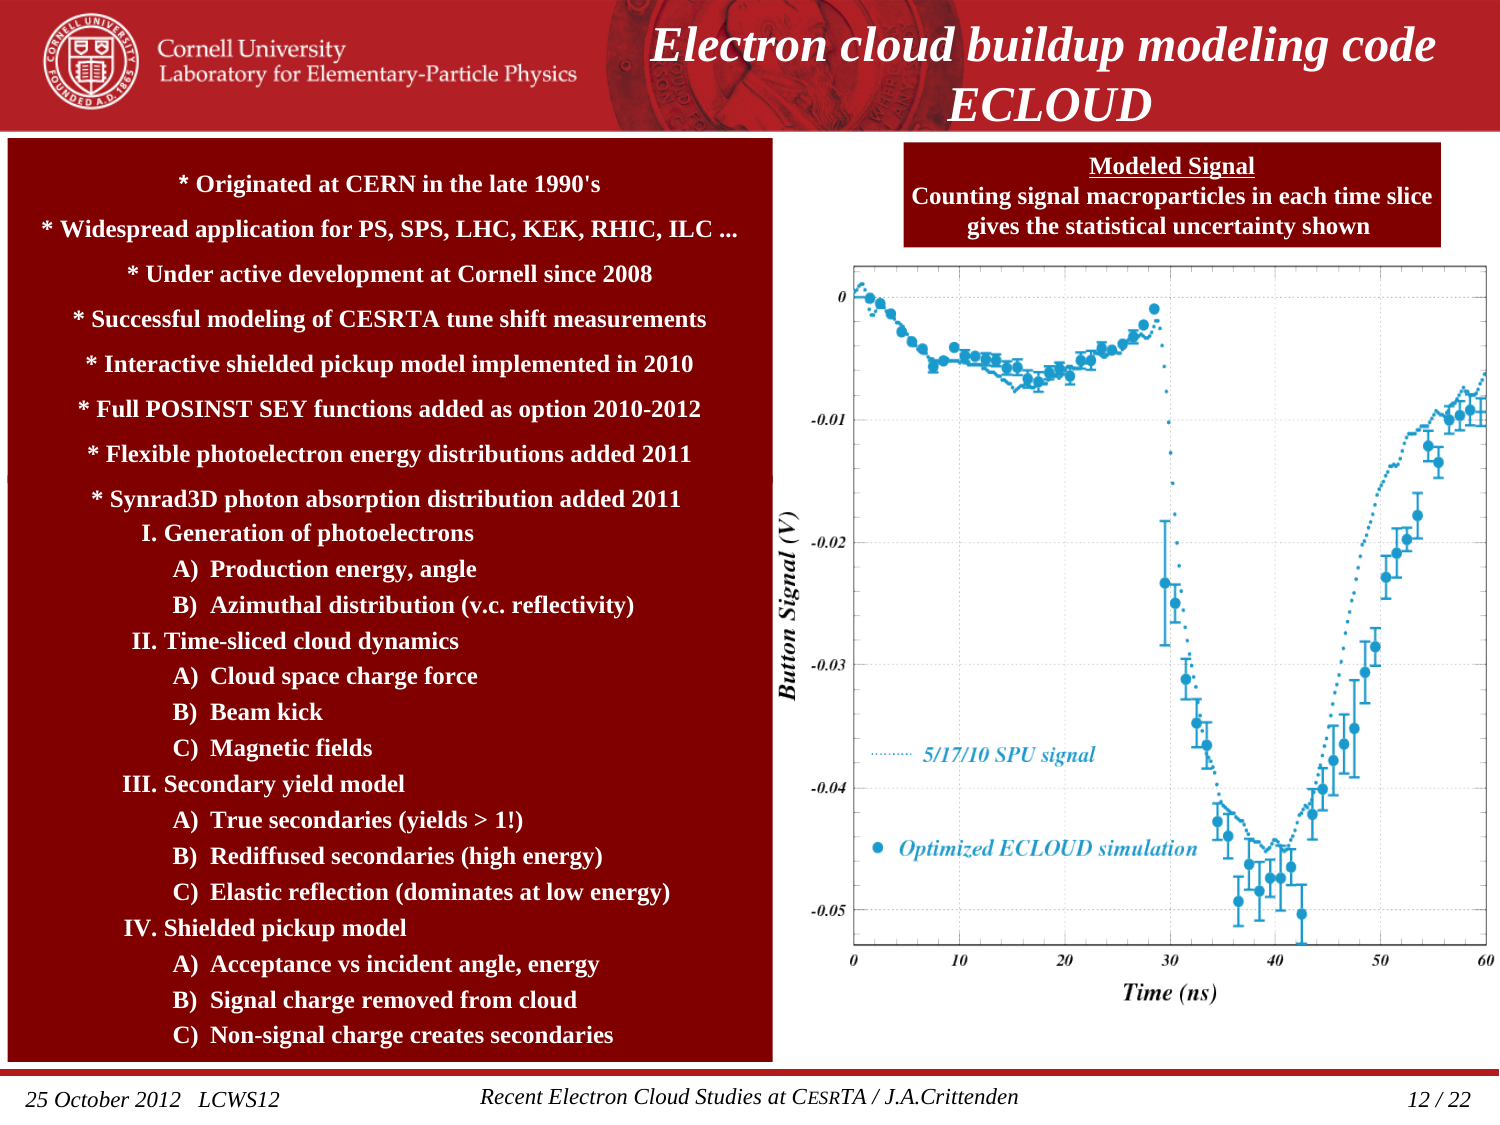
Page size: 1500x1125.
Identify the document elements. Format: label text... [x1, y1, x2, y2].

text_box Modeled Signal Counting signal macroparticles in each time slice gives the statistical uncertainty shown [903, 142, 1441, 248]
title Electron cloud buildup modeling code ECLOUD [599, 7, 1500, 136]
picture [772, 262, 1500, 1010]
text_box Generation of photoelectrons Production energy, angle Azimuthal distribution (v.c. reflectivity) Time-sliced cloud dynamics Cloud space charge force Beam kick Magnetic fields Secondary yield model True secondaries (yields > 1!) Rediffused secondaries (high energy) Elastic reflection (dominates at low energy) Shielded pickup model Acceptance vs incident angle, energy Signal charge removed from cloud Non-signal charge creates secondaries [7, 484, 773, 1062]
picture [0, 0, 1500, 132]
text_box * Originated at CERN in the late 1990's * Widespread application for PS, SPS, LHC, KEK, RHIC, ILC ... * Under active development at Cornell since 2008 * Successful modeling of CESRTA tune shift measurements * Interactive shielded pickup model implemented in 2010 * Full POSINST SEY functions added as option 2010-2012 * Flexible photoelectron energy distributions added 2011 * Synrad3D photon absorption distribution added 2011 [7, 138, 773, 484]
